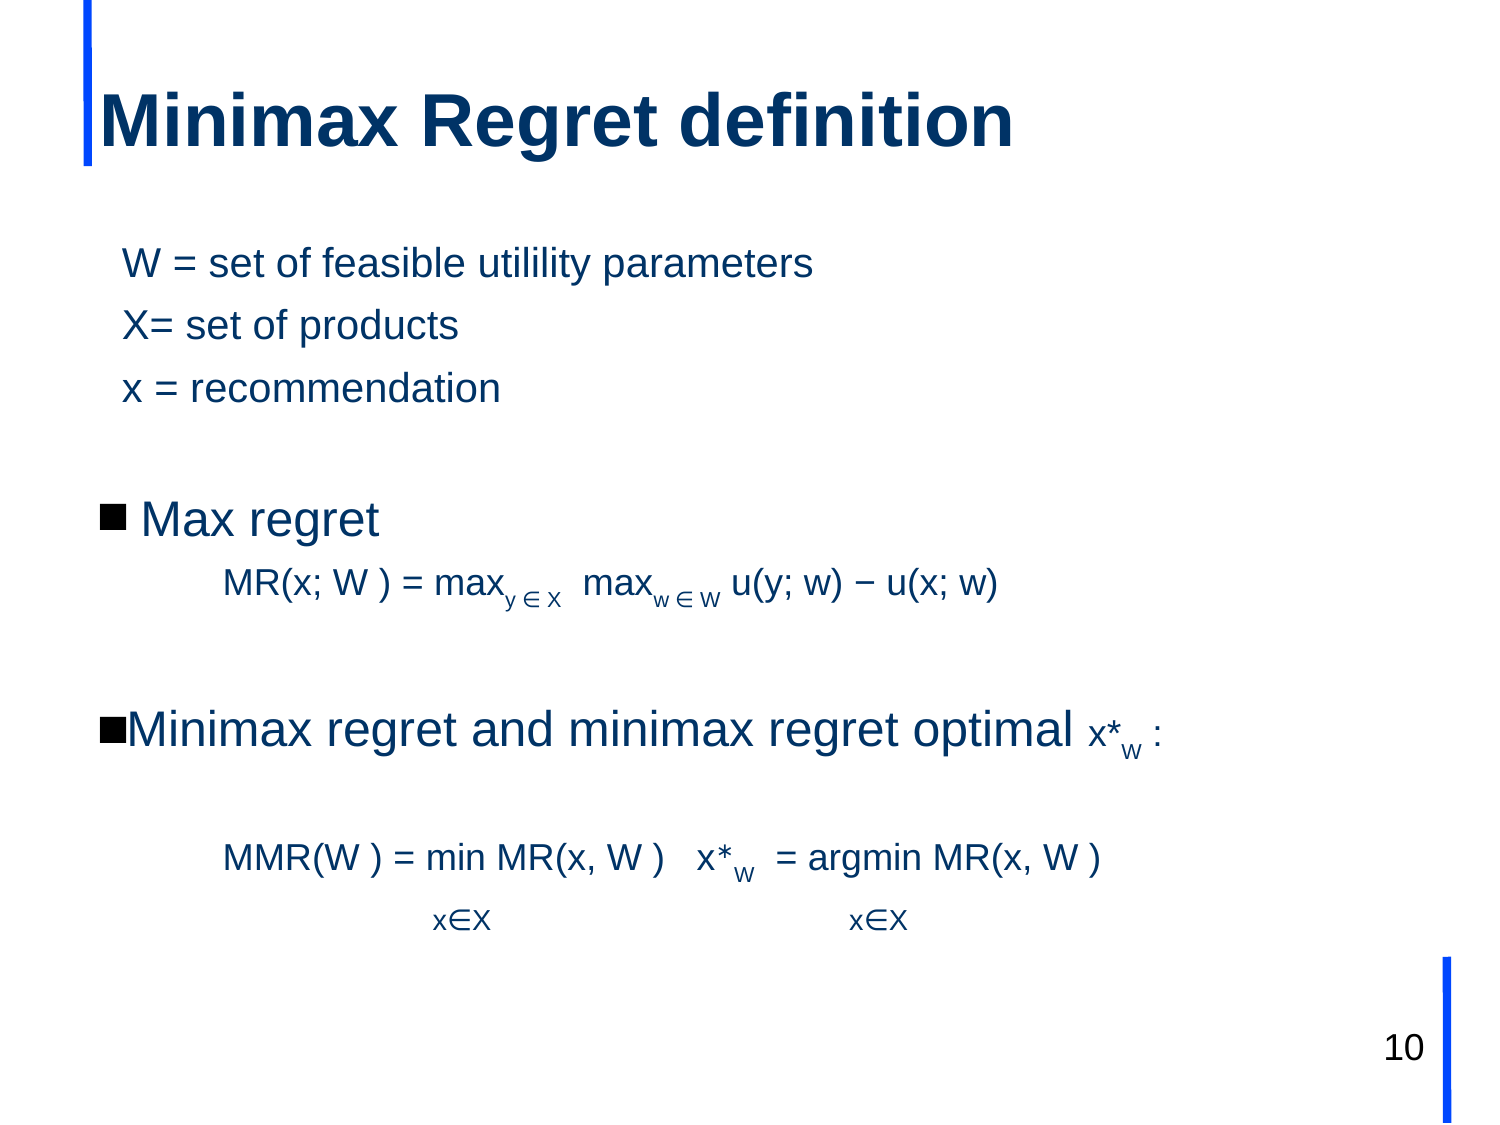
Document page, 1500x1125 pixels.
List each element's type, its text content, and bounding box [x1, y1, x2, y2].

title Minimax Regret definition [99, 32, 1438, 205]
list W = set of feasible utilility parameters X= set of products x = recommendation Max regret MR(x; W ) = maxy ∈ X maxw ∈ W u(y; w) − u(x; w) Minimax regret and minimax regret optimal x*W : MMR(W ) = min MR(x, W ) x∗W = argmin MR(x, W ) x∈X x∈X [99, 237, 1438, 1007]
